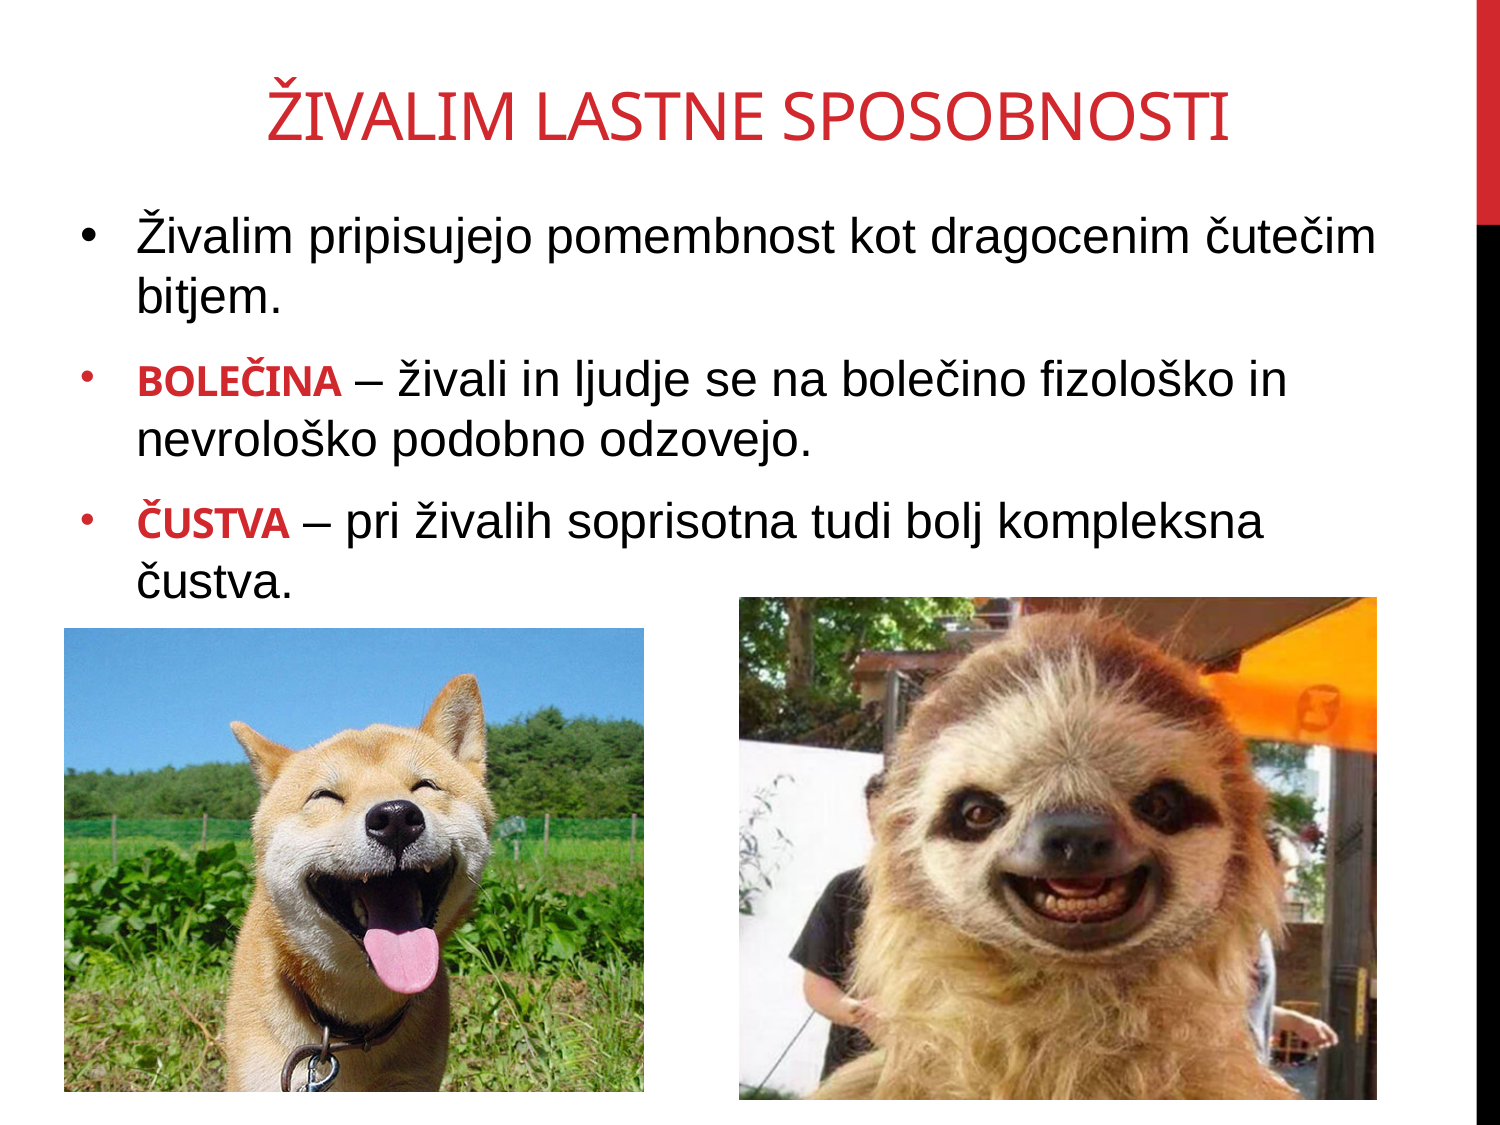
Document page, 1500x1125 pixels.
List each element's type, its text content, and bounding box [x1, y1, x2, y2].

list Živalim pripisujejo pomembnost kot dragocenim čutečim bitjem. Bolečina – živali in ljudje se na bolečino fizološko in nevrološko podobno odzovejo. Čustva – pri živalih soprisotna tudi bolj kompleksna čustva. [64, 196, 1424, 1005]
picture [739, 597, 1377, 1100]
title Živalim lastne sposobnosti [75, 25, 1424, 161]
picture [64, 628, 644, 1092]
